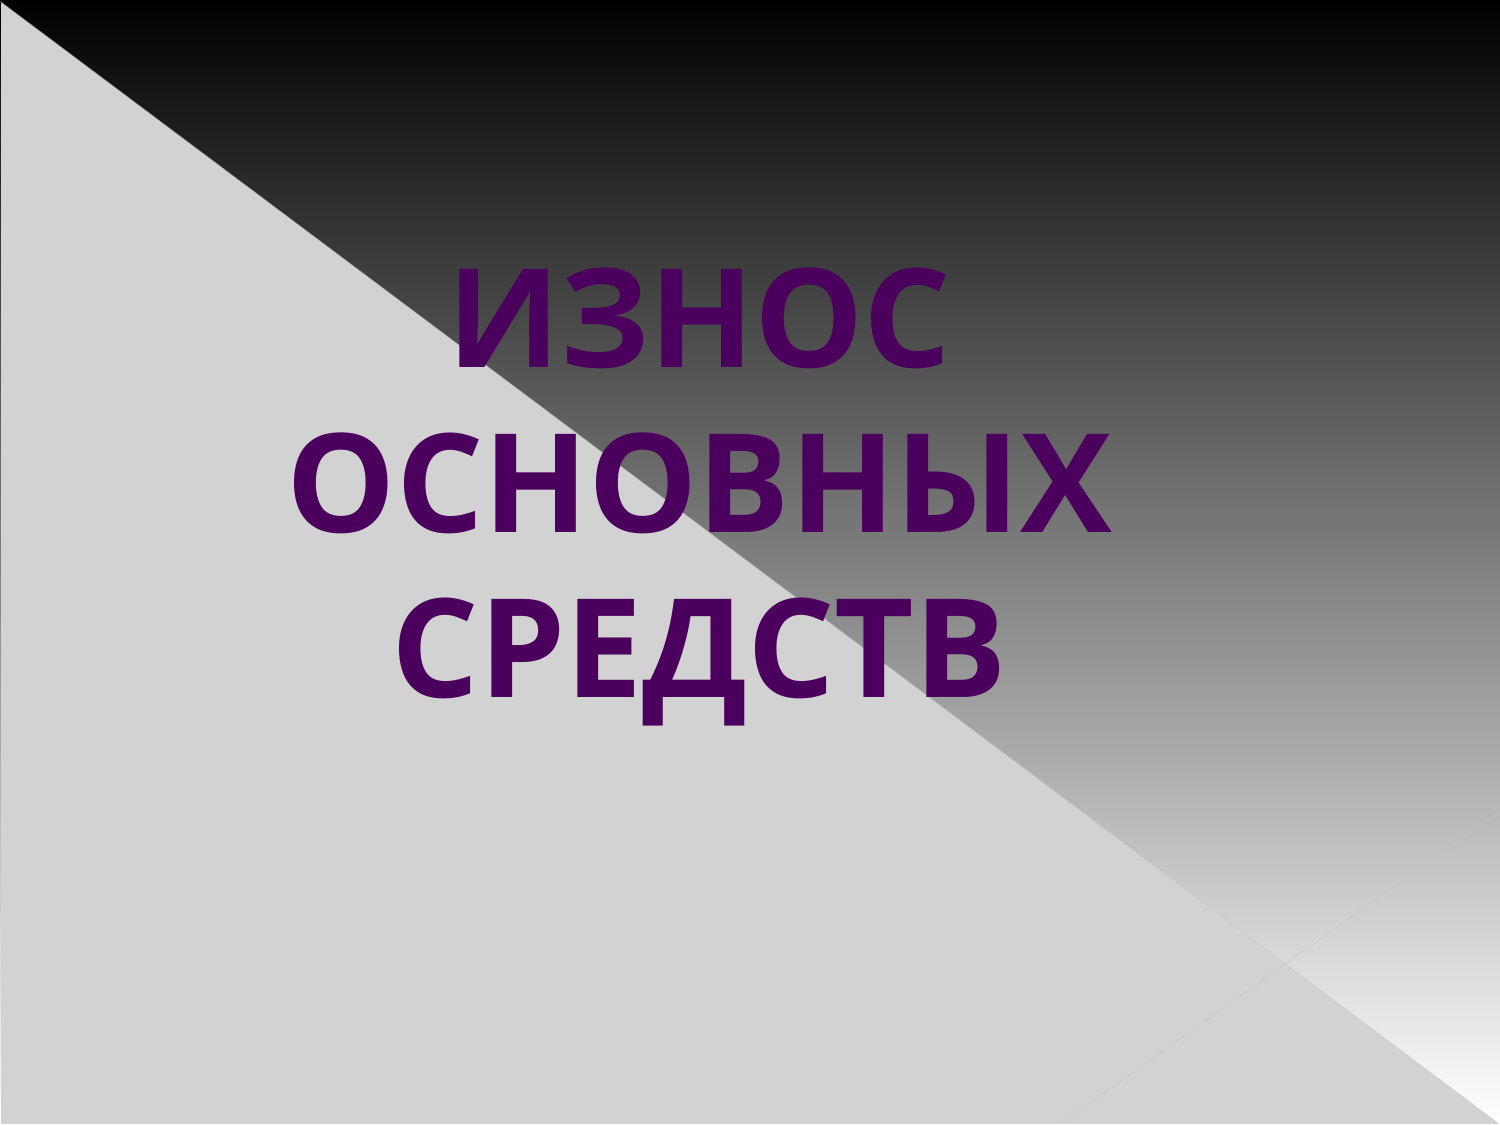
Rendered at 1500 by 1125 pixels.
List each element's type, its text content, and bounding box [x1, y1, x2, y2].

text_box ИЗНОС ОСНОВНЫХ СРЕДСТВ [152, 222, 1247, 733]
